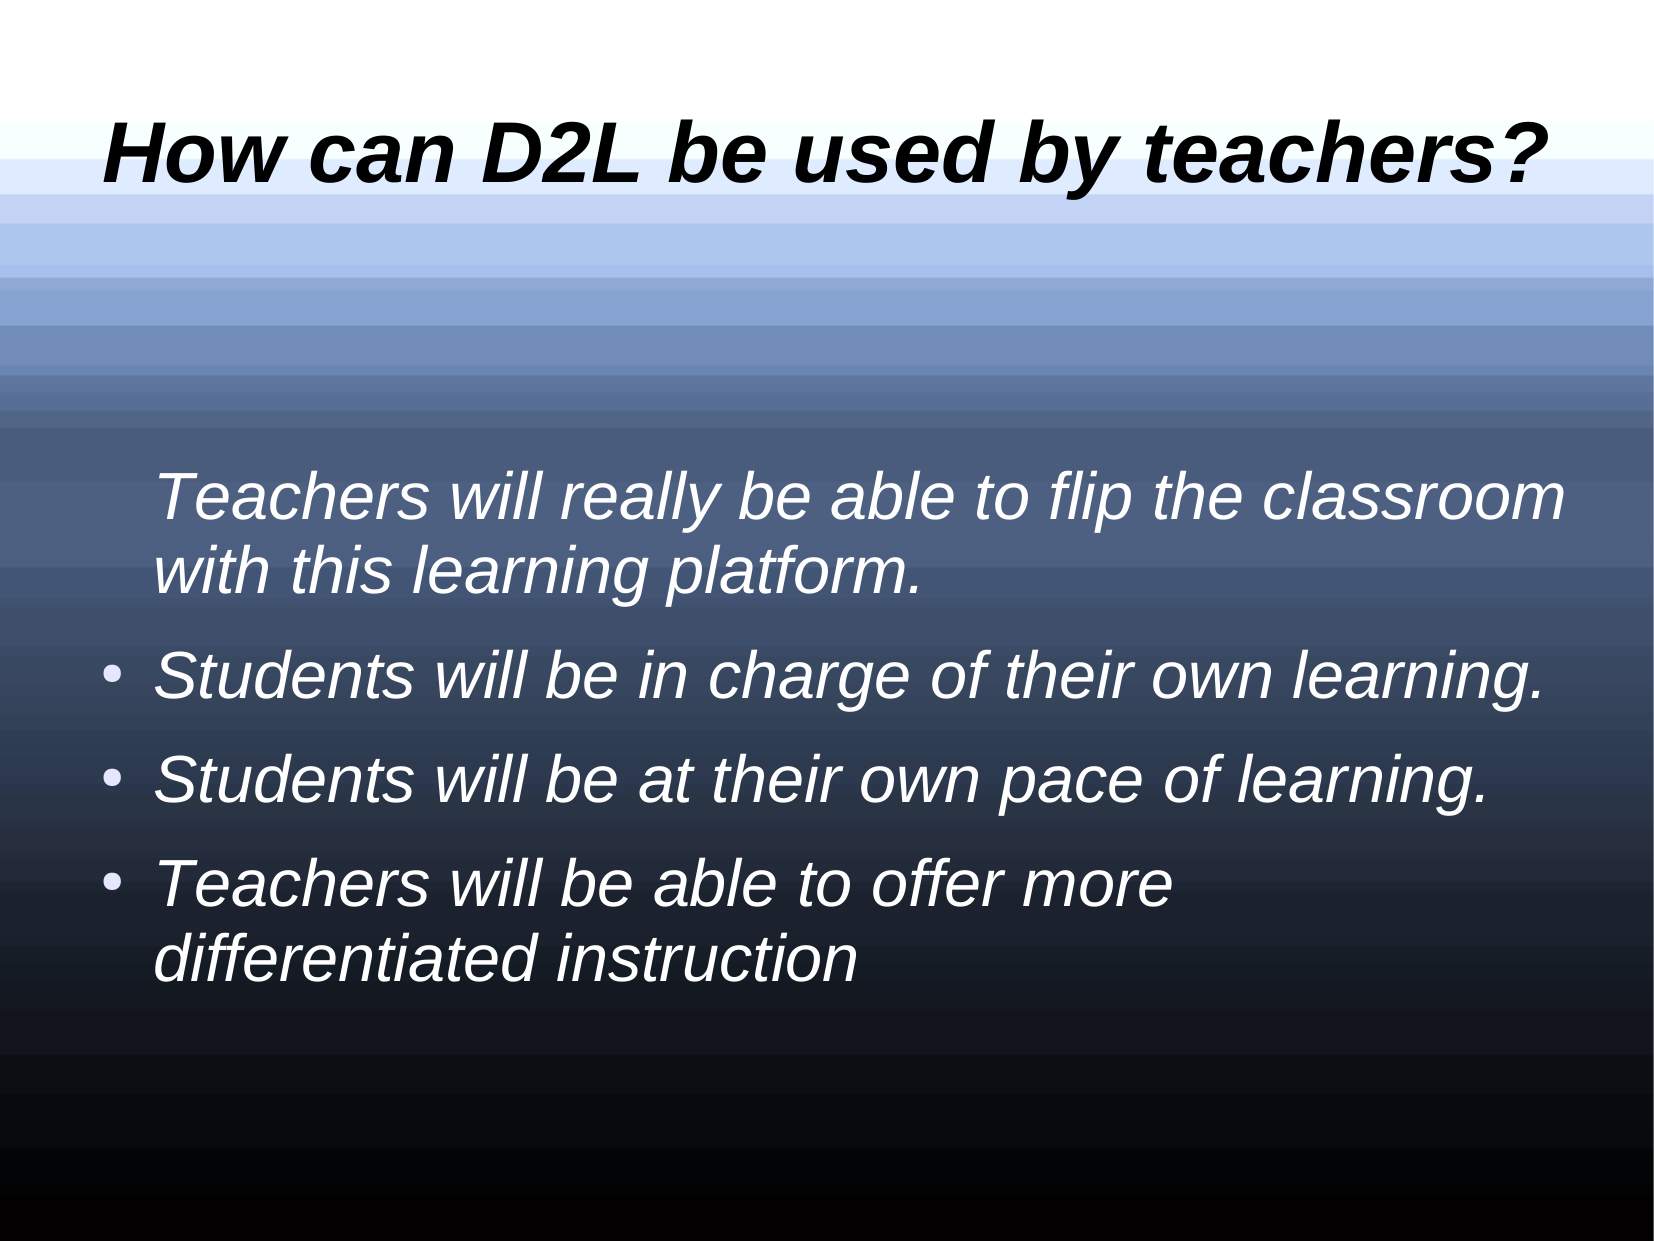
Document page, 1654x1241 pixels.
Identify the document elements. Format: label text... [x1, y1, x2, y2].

picture [0, 0, 1654, 1241]
title How can D2L be used by teachers? [82, 49, 1571, 257]
list Teachers will really be able to flip the classroom with this learning platform. Students will be in charge of their own learning. Students will be at their own pace of learning. Teachers will be able to offer more differentiated instruction [82, 354, 1571, 1109]
